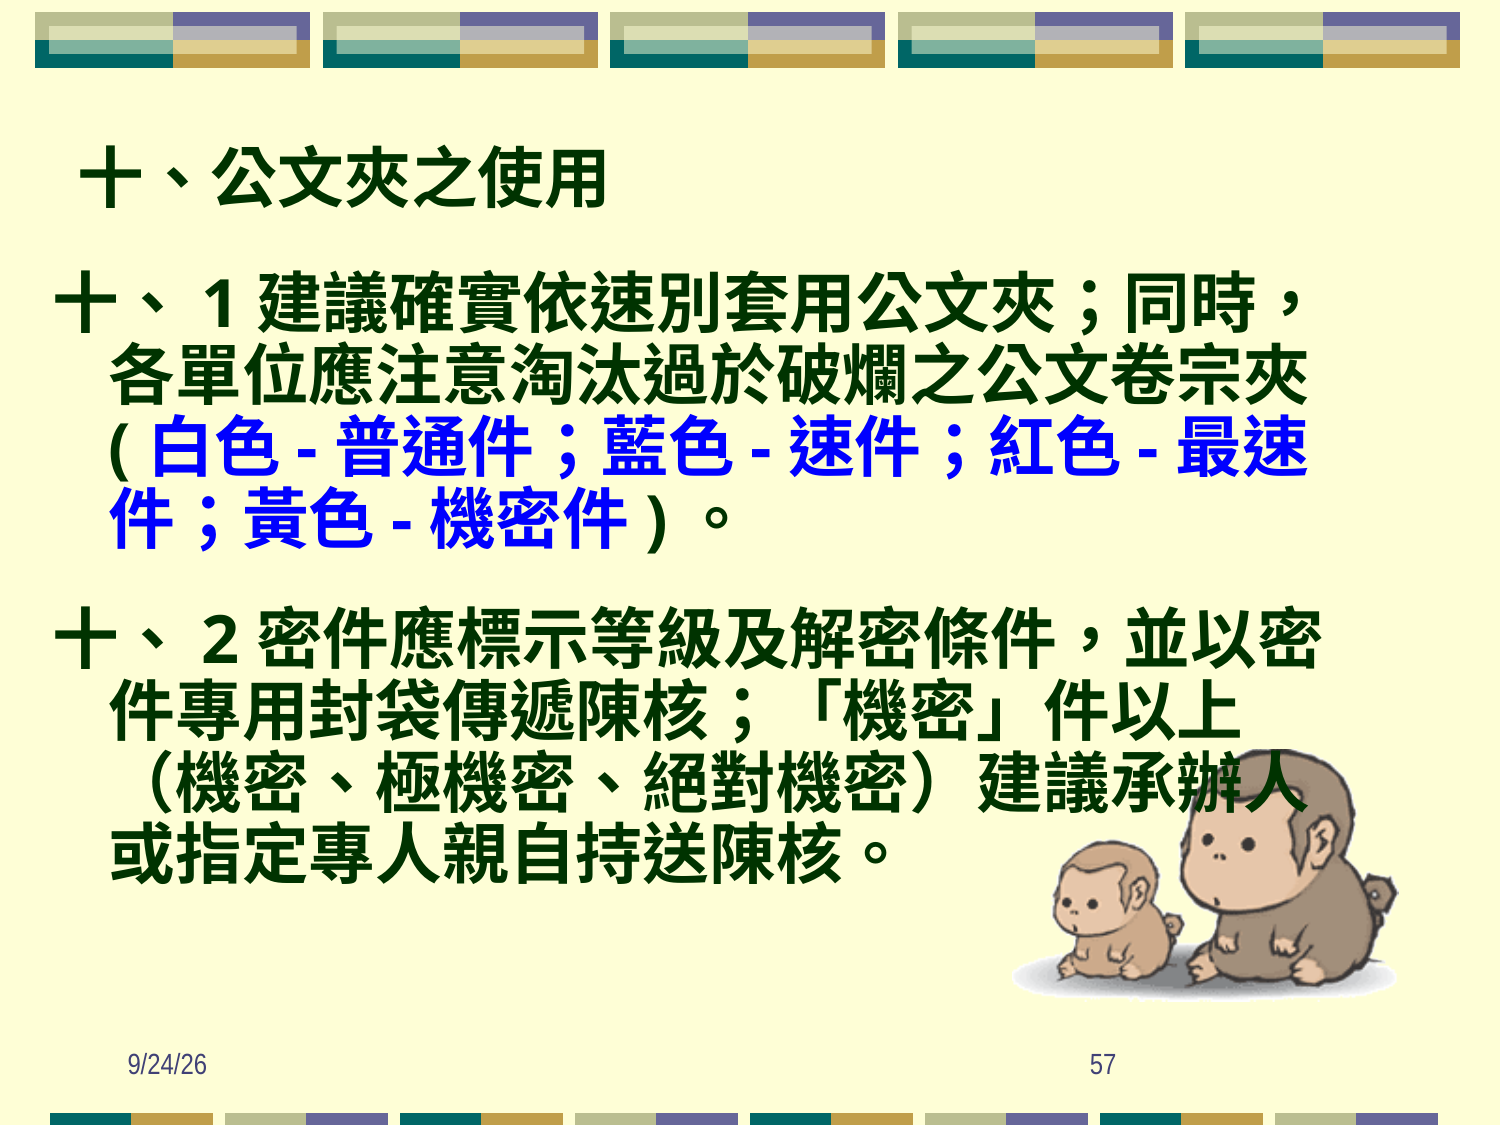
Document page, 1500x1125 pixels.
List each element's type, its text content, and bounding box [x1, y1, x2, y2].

text_box [1074, 1012, 1388, 1088]
text_box [1012, 50, 1463, 150]
text_box [112, 1012, 426, 1088]
text_box 十、公文夾之使用 [62, 137, 713, 237]
list [50, 99, 1263, 262]
text_box 十、1建議確實依速別套用公文夾；同時，各單位應注意淘汰過於破爛之公文卷宗夾(白色-普通件；藍色-速件；紅色-最速件；黃色-機密件)。 十、2密件應標示等級及解密條件，並以密件專用封袋傳遞陳核；「機密」件以上（機密、極機密、絕對機密）建議承辦人或指定專人親自持送陳核。 [37, 262, 1350, 788]
picture [1012, 750, 1399, 1002]
